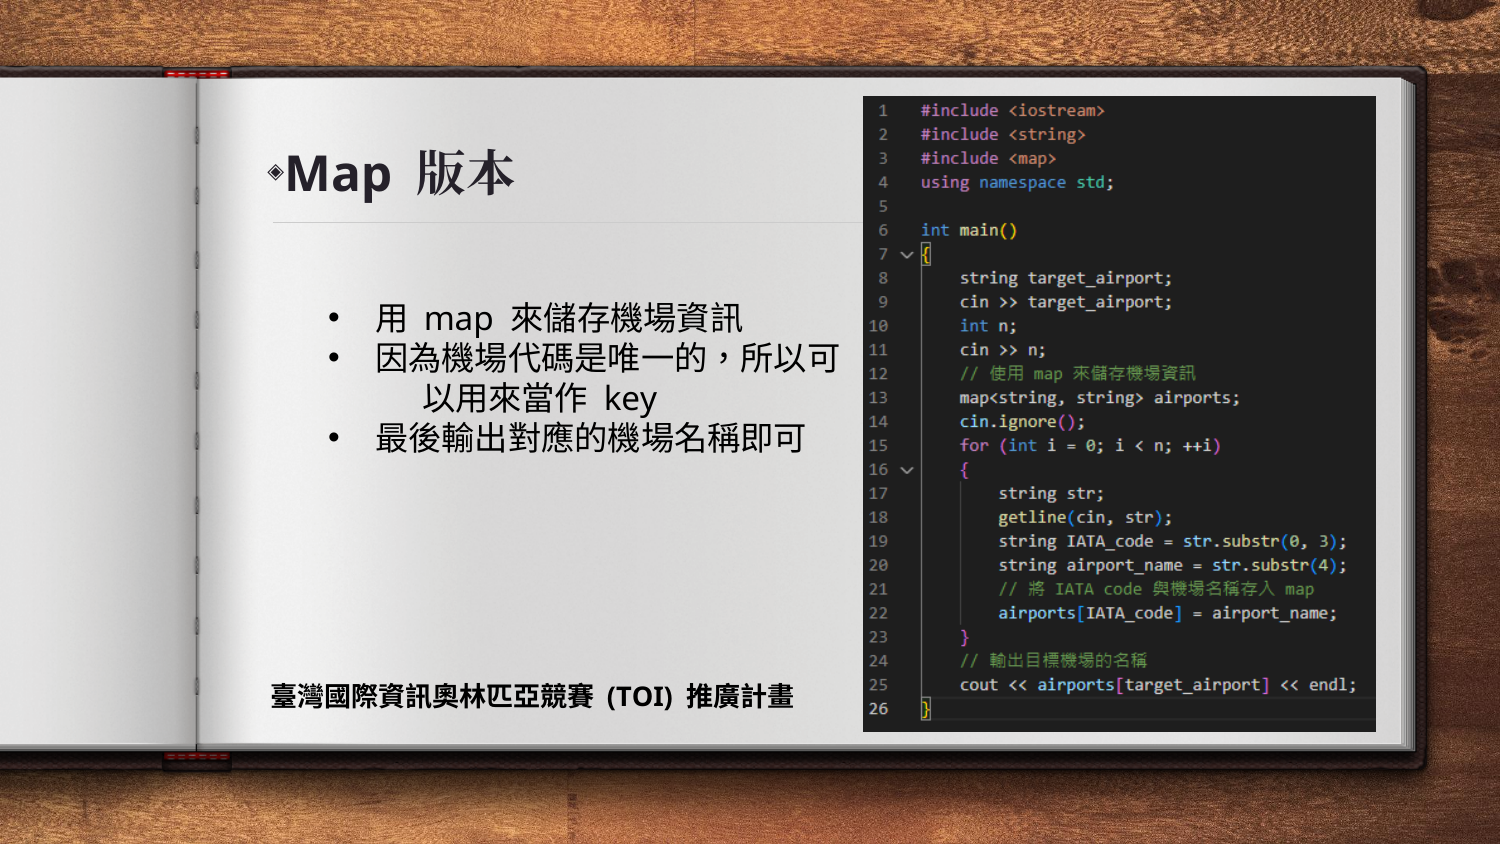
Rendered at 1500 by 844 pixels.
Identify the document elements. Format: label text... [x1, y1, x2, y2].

picture [863, 96, 1376, 732]
list Map 版本 [252, 126, 863, 216]
text_box 用 map 來儲存機場資訊 因為機場代碼是唯一的，所以可以用來當作 key 最後輸出對應的機場名稱即可 [313, 289, 863, 467]
text_box 8 [1295, 672, 1386, 737]
